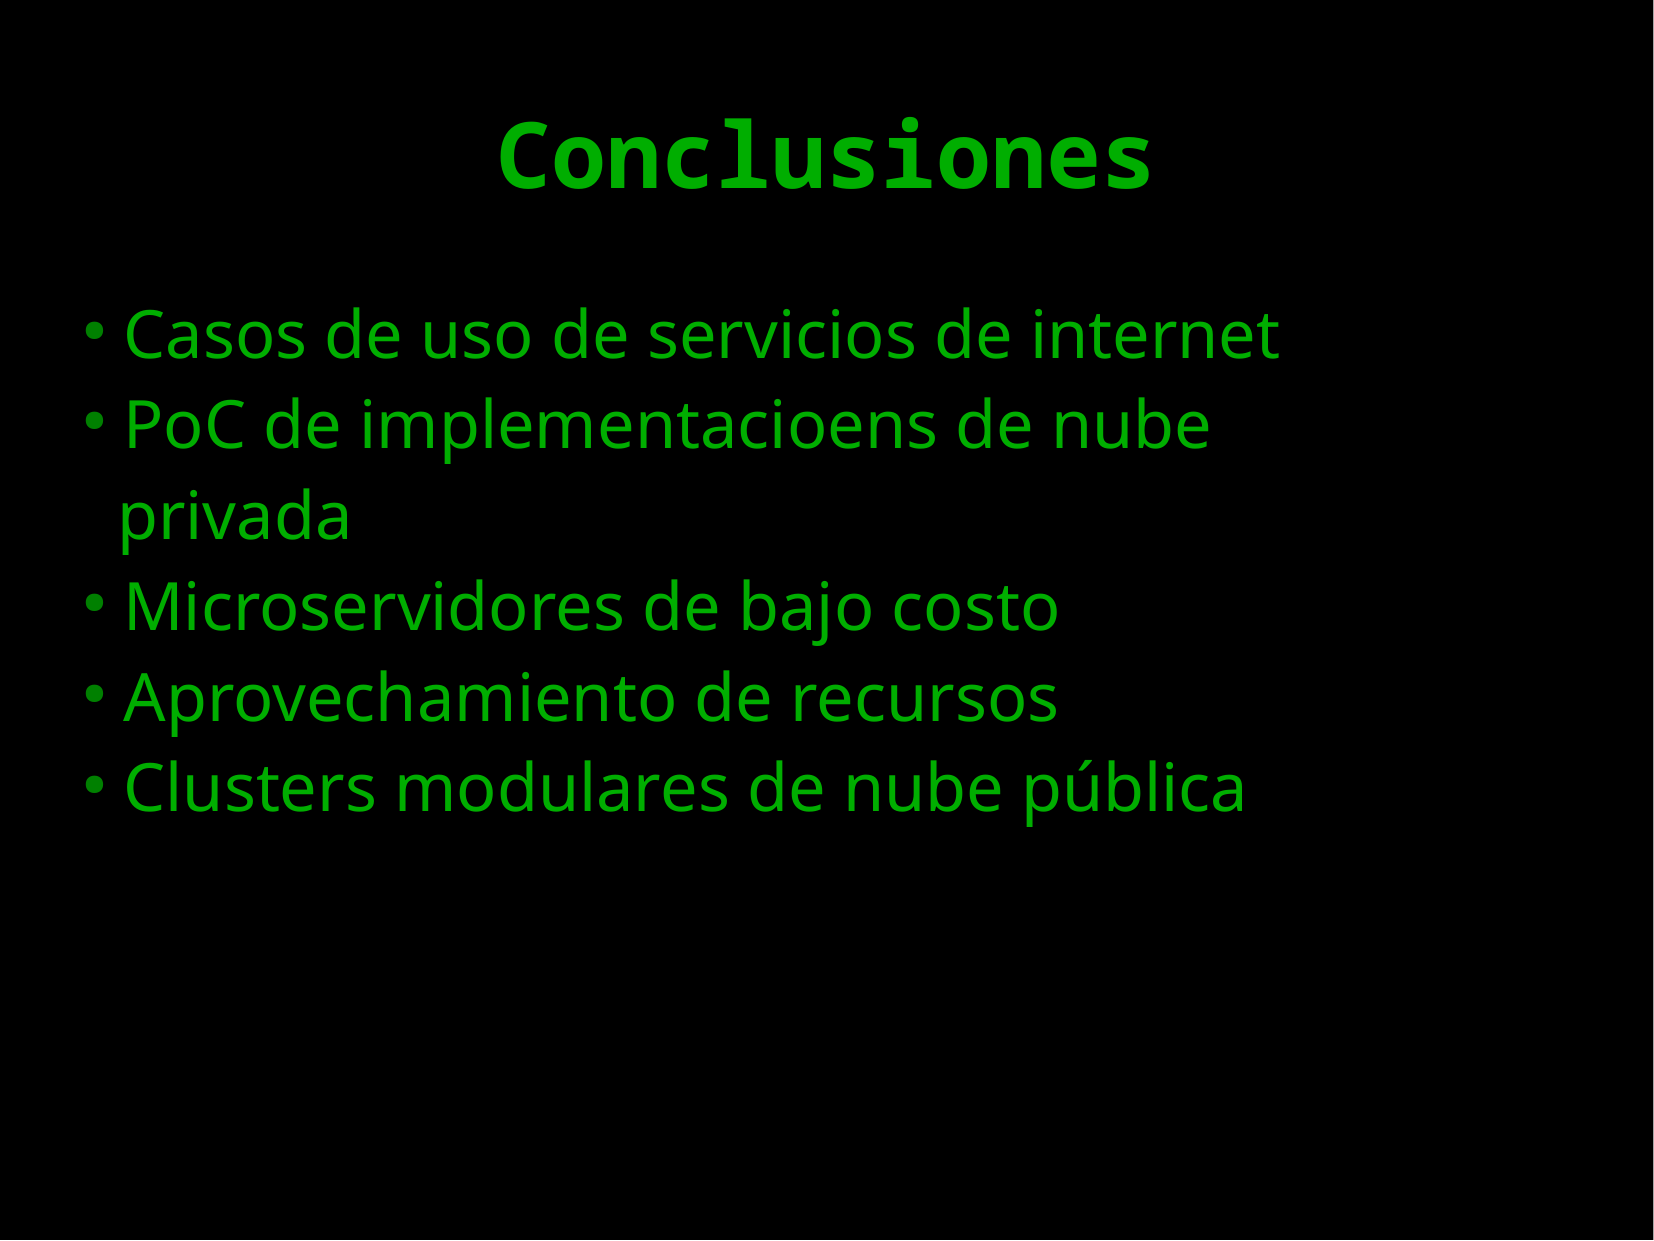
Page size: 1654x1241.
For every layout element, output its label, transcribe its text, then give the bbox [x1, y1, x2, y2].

subtitle Casos de uso de servicios de internet PoC de implementacioens de nube privada Microservidores de bajo costo Aprovechamiento de recursos Clusters modulares de nube pública [82, 290, 1538, 1010]
title Conclusiones [82, 49, 1571, 257]
